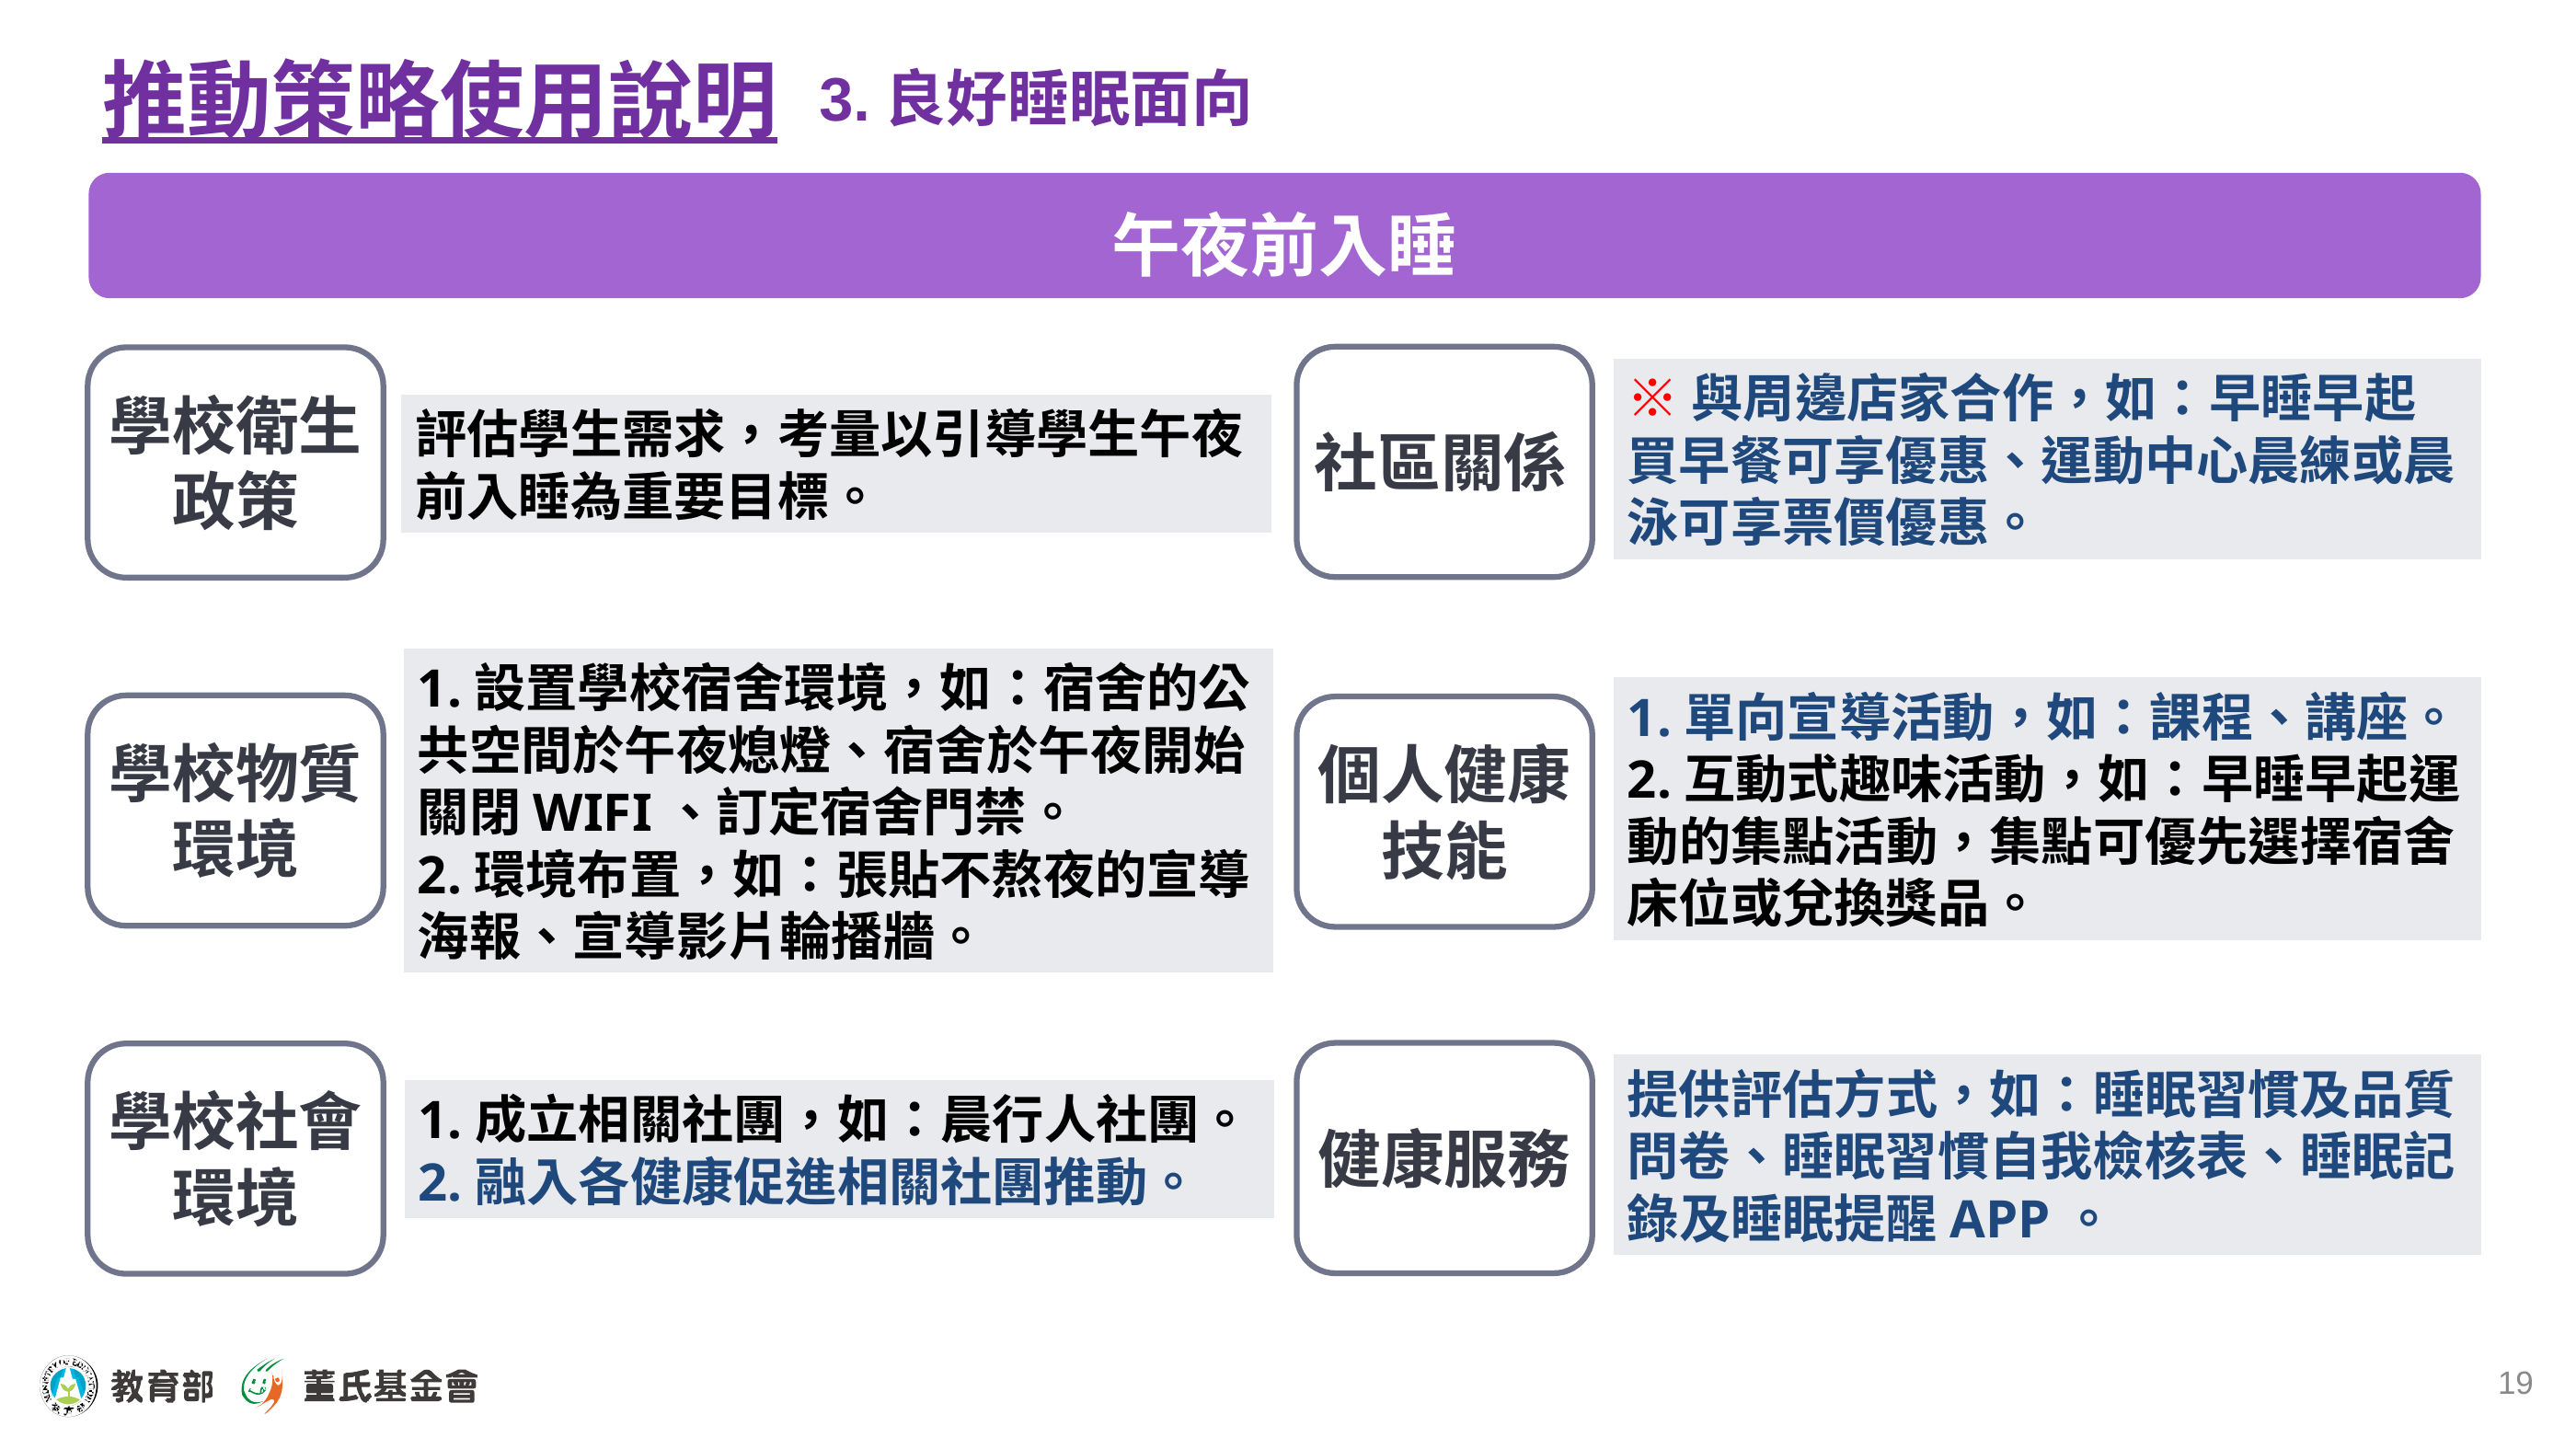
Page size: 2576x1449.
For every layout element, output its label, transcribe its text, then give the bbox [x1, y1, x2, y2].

text_box 1.成立相關社團，如：晨行人社團。 2.融入各健康促進相關社團推動。 [405, 1080, 1274, 1218]
text_box 3.良好睡眠面向 [805, 52, 1614, 142]
text_box 評估學生需求，考量以引導學生午夜前入睡為重要目標。 [401, 395, 1271, 533]
text_box 學校衛生政策 [87, 379, 384, 545]
text_box 學校社會環境 [87, 1075, 384, 1240]
text_box 提供評估方式，如：睡眠習慣及品質問卷、睡眠習慣自我檢核表、睡眠記錄及睡眠提醒APP。 [1614, 1054, 2481, 1255]
text_box 推動策略使用說明 [88, 40, 1100, 155]
text_box ※與周邊店家合作，如：早睡早起買早餐可享優惠、運動中心晨練或晨泳可享票價優惠。 [1614, 359, 2481, 559]
text_box 健康服務 [1296, 1113, 1593, 1202]
text_box 1.設置學校宿舍環境，如：宿舍的公共空間於午夜熄燈、宿舍於午夜開始關閉WIFI、訂定宿舍門禁。 2.環境布置，如：張貼不熬夜的宣導海報、宣導影片輪播牆。 [404, 649, 1273, 972]
text_box 1.單向宣導活動，如：課程、講座。 2.互動式趣味活動，如：早睡早起運動的集點活動，集點可優先選擇宿舍床位或兌換獎品。 [1614, 677, 2481, 940]
text_box 19 [2484, 1342, 2555, 1420]
text_box 社區關係 [1293, 417, 1589, 506]
text_box 午夜前入睡 [88, 172, 2481, 299]
text_box 個人健康技能 [1296, 728, 1593, 893]
text_box 學校物質環境 [87, 727, 384, 892]
